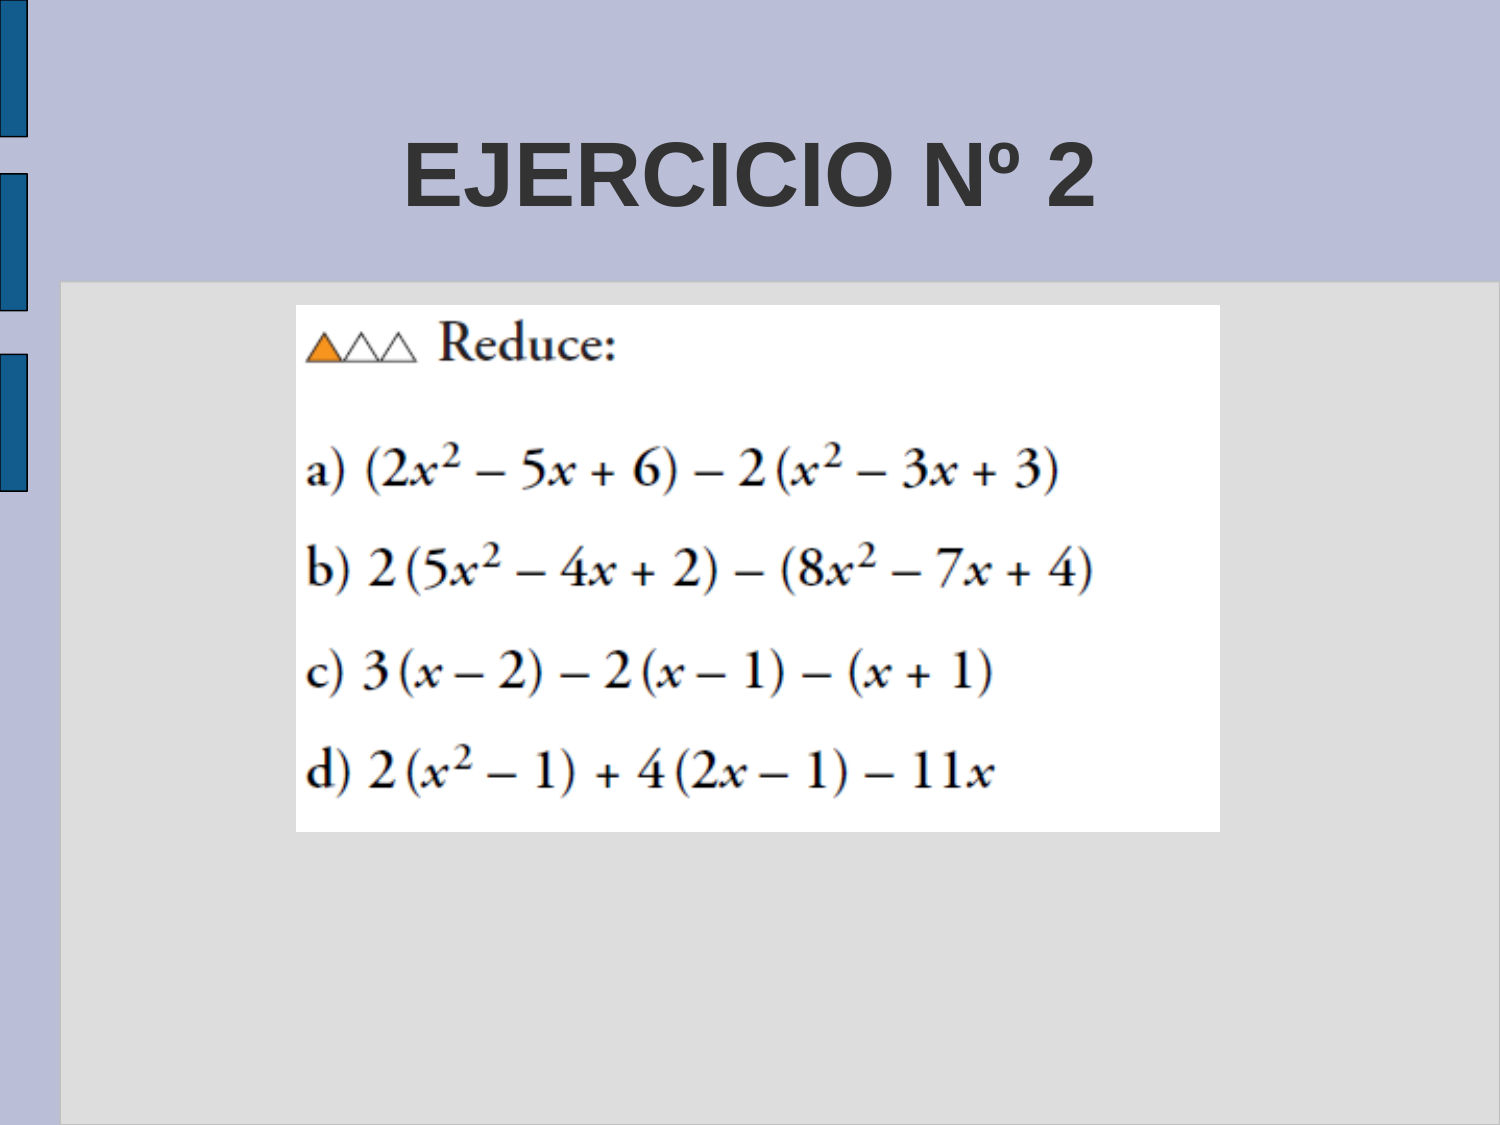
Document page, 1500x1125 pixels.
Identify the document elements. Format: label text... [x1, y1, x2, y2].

title EJERCICIO Nº 2 [110, 80, 1391, 271]
picture [296, 305, 1220, 832]
